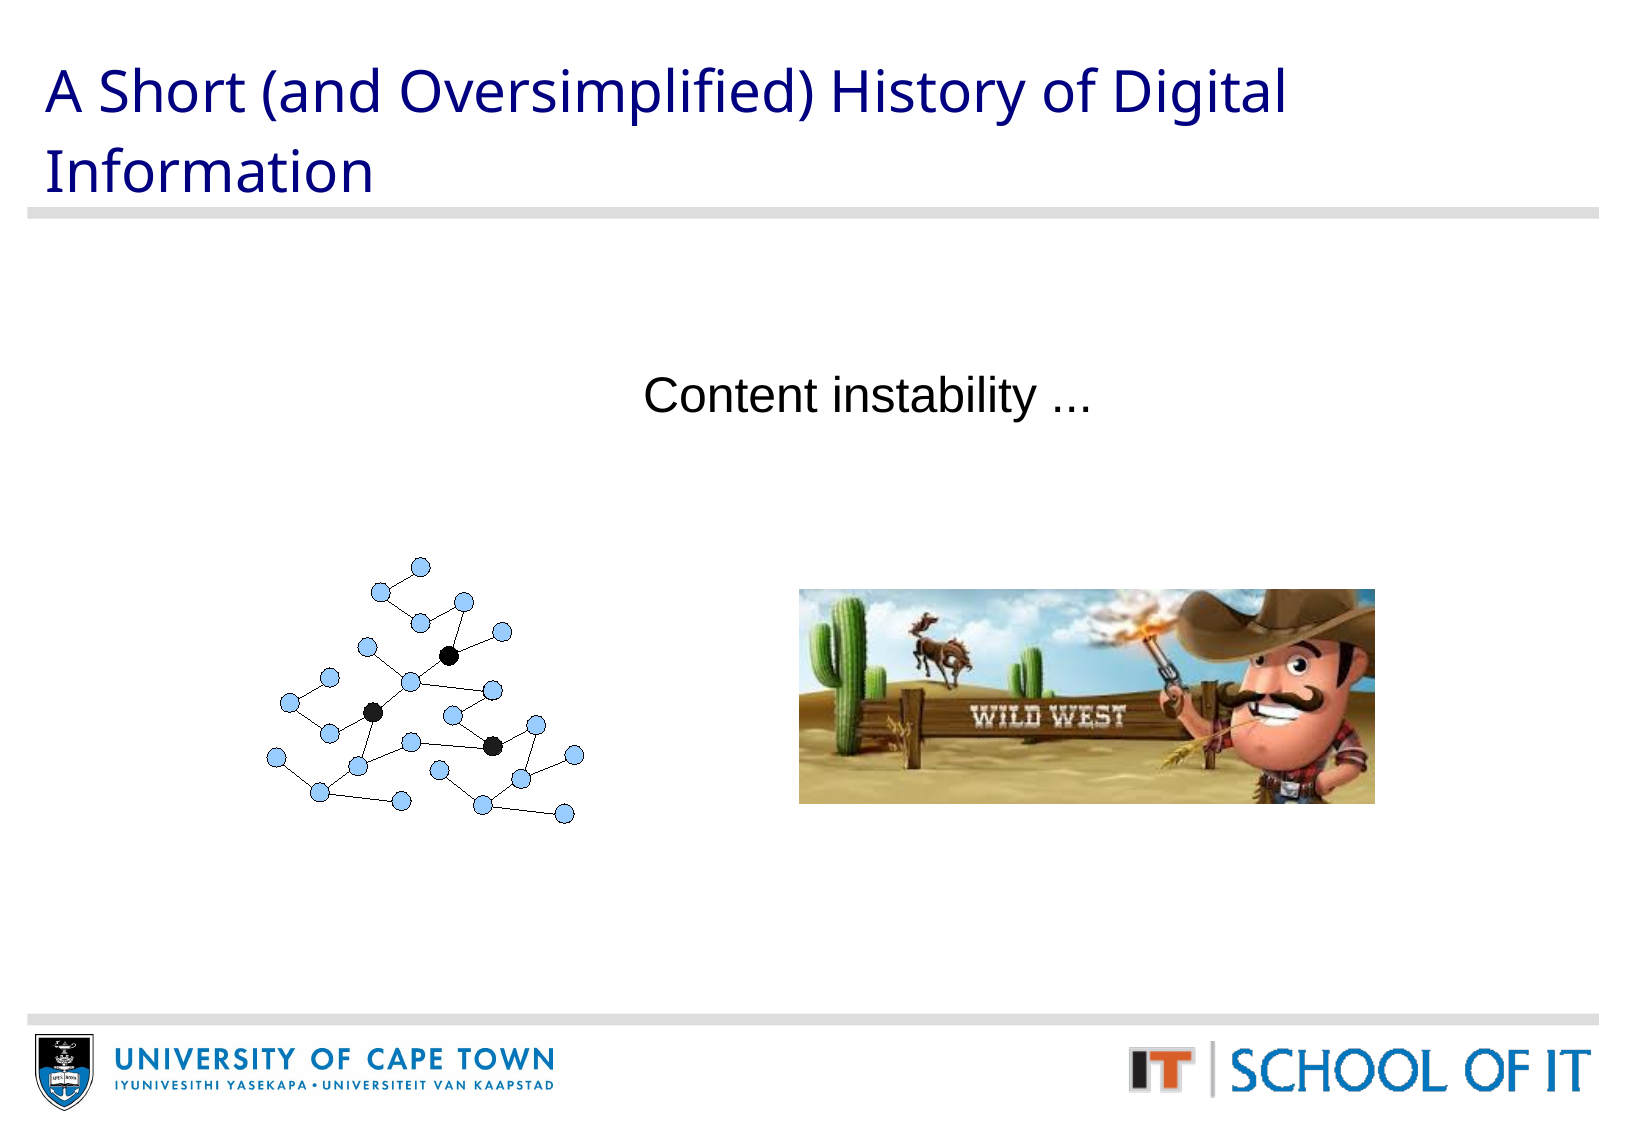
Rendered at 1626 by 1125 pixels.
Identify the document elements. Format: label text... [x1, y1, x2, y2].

text_box [320, 723, 340, 744]
text_box [482, 680, 503, 701]
text_box [511, 769, 531, 789]
text_box [357, 637, 378, 657]
text_box [564, 745, 584, 765]
picture [799, 589, 1375, 804]
text_box [371, 582, 391, 602]
picture [35, 1034, 553, 1111]
text_box [429, 760, 450, 780]
text_box [454, 592, 474, 612]
text_box [439, 646, 459, 666]
text_box [391, 791, 412, 811]
text_box Content instability ... [628, 354, 1109, 430]
text_box [310, 782, 330, 802]
text_box [443, 705, 463, 726]
text_box [410, 613, 431, 633]
text_box [320, 667, 340, 688]
text_box [526, 715, 546, 735]
text_box [483, 736, 503, 756]
text_box [554, 803, 575, 824]
text_box [401, 732, 421, 752]
text_box [363, 702, 383, 722]
picture [1118, 1030, 1606, 1109]
text_box [473, 795, 493, 815]
text_box [266, 747, 287, 768]
title A Short (and Oversimplified) History of Digital Information [45, 66, 1583, 194]
text_box [411, 557, 431, 577]
text_box [401, 672, 421, 692]
text_box [348, 756, 368, 776]
text_box [280, 693, 300, 713]
text_box [492, 622, 512, 642]
